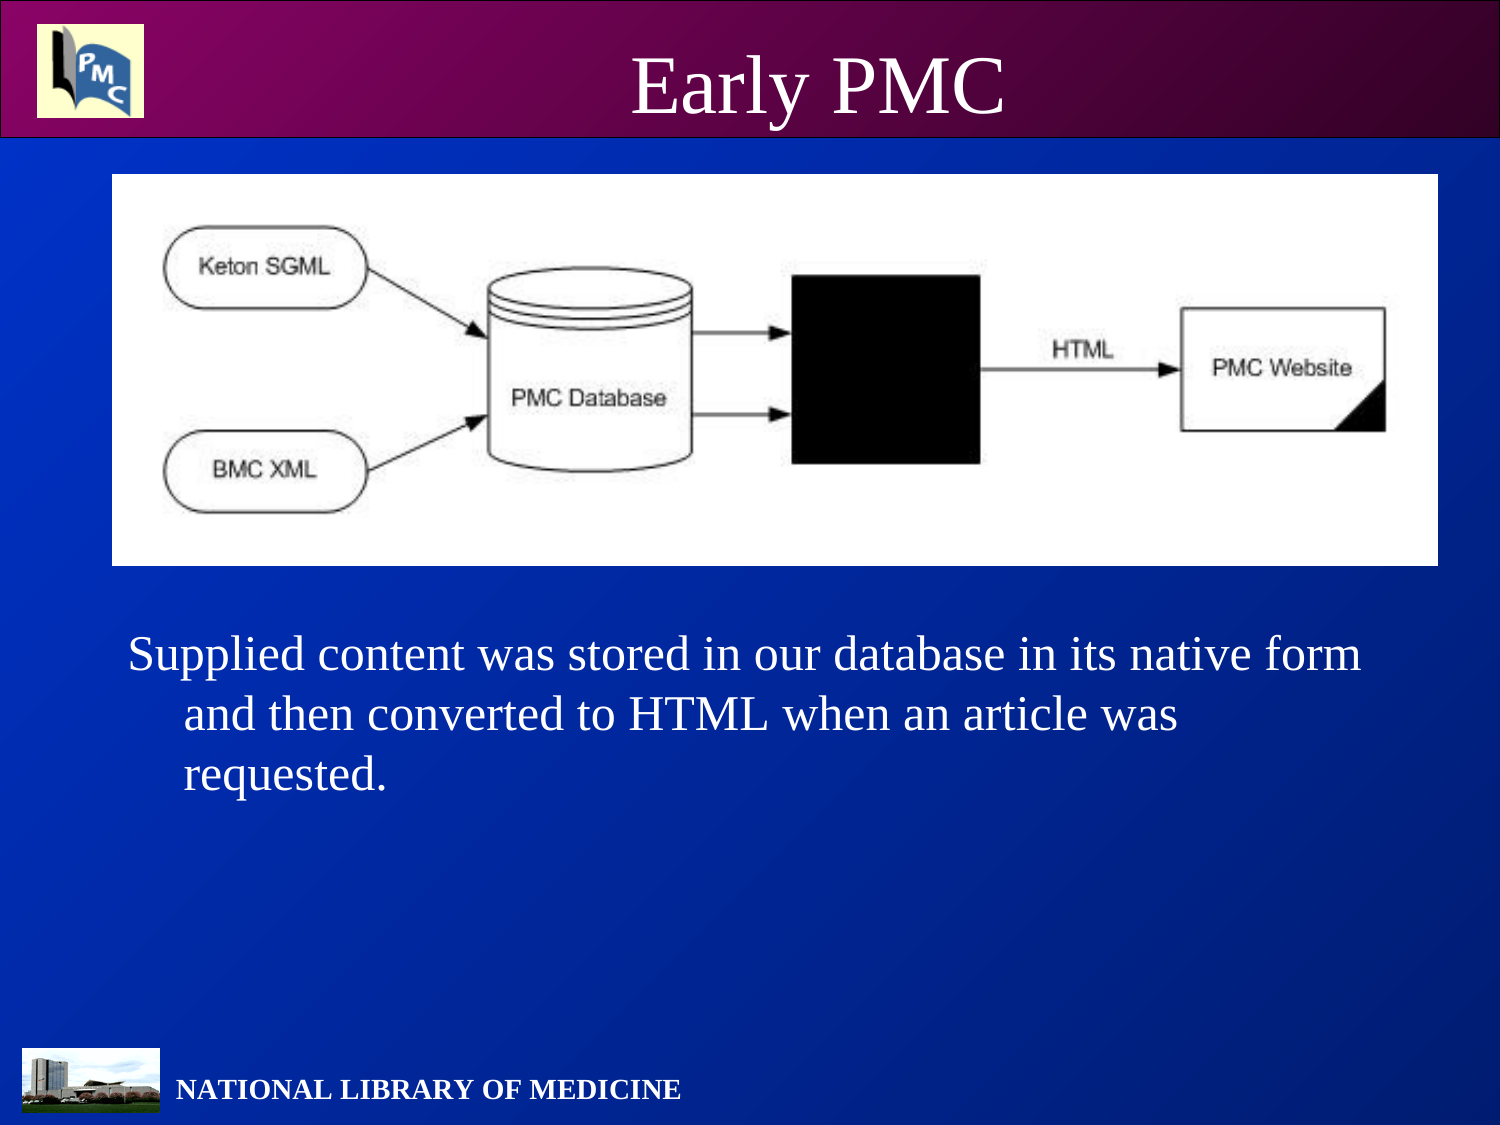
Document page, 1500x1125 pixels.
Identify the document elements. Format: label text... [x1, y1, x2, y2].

title Early PMC [174, 22, 1463, 138]
picture [112, 174, 1438, 566]
picture [22, 1048, 160, 1113]
list Supplied content was stored in our database in its native form and then converted to HTML when an article was requested. [112, 612, 1401, 951]
